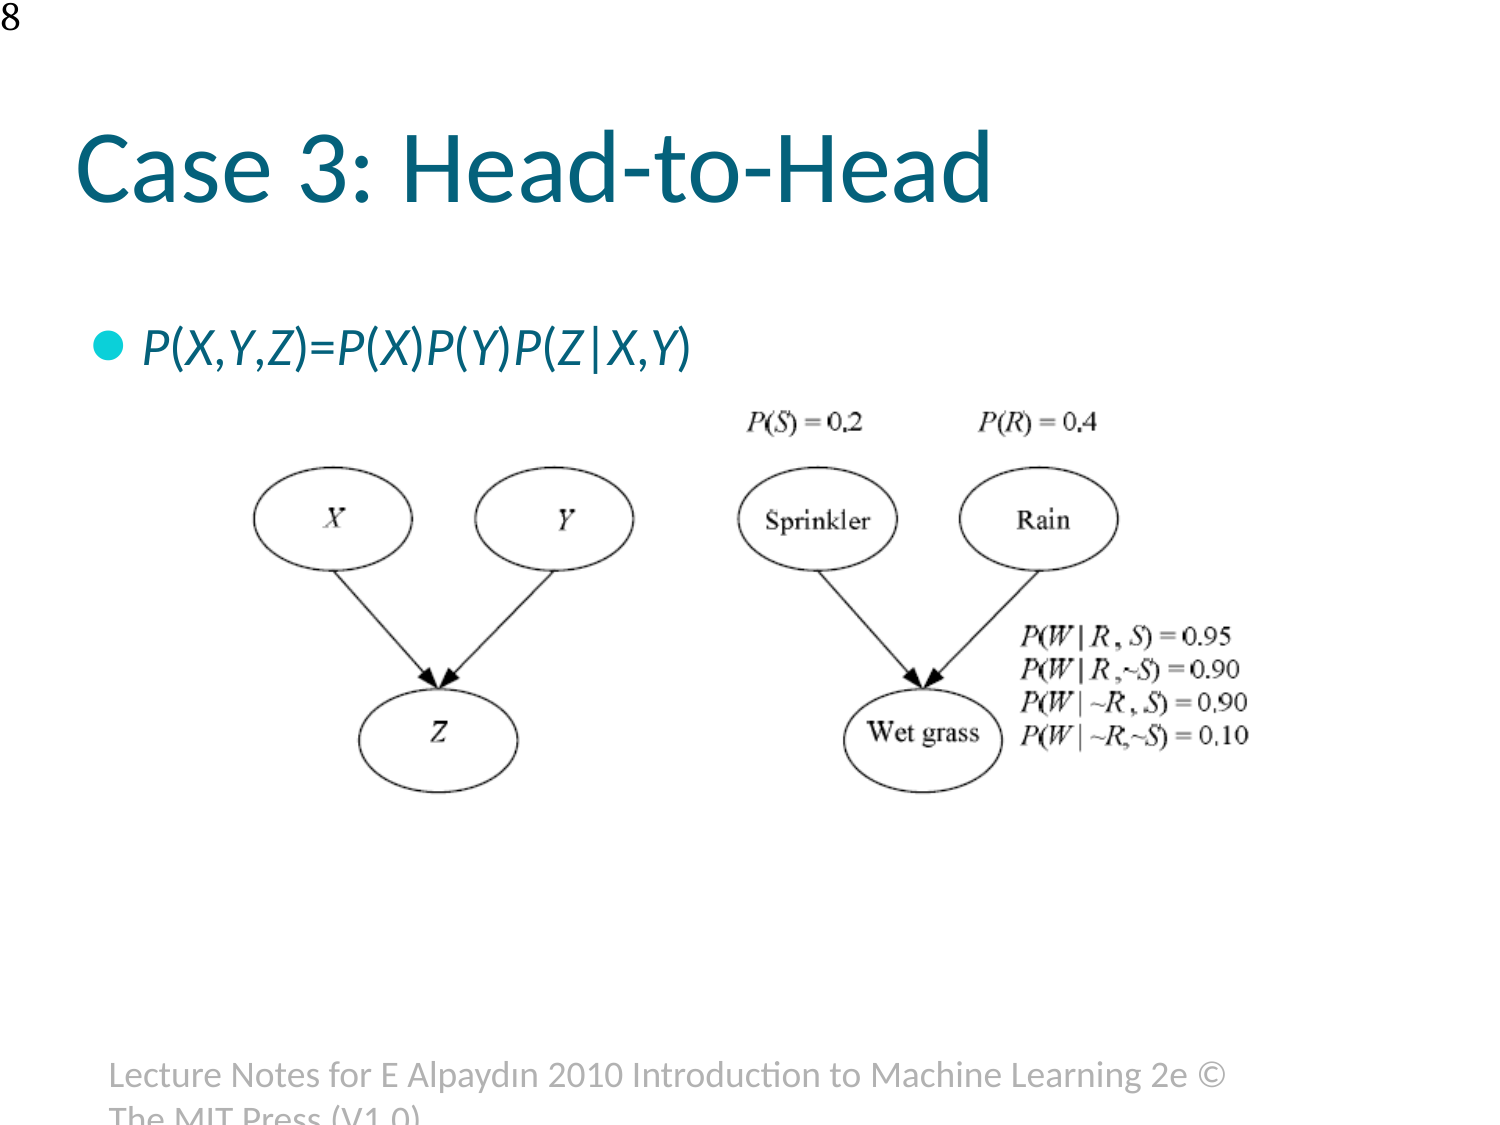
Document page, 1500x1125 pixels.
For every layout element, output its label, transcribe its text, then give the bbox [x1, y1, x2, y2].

footer Lecture Notes for E Alpaydın 2010 Introduction to Machine Learning 2e © The MIT Press (V1.0) [93, 1042, 1254, 1103]
title Case 3: Head-to-Head [75, 115, 1425, 229]
picture [246, 398, 1258, 801]
list P(X,Y,Z)=P(X)P(Y)P(Z|X,Y) [75, 317, 1425, 1038]
